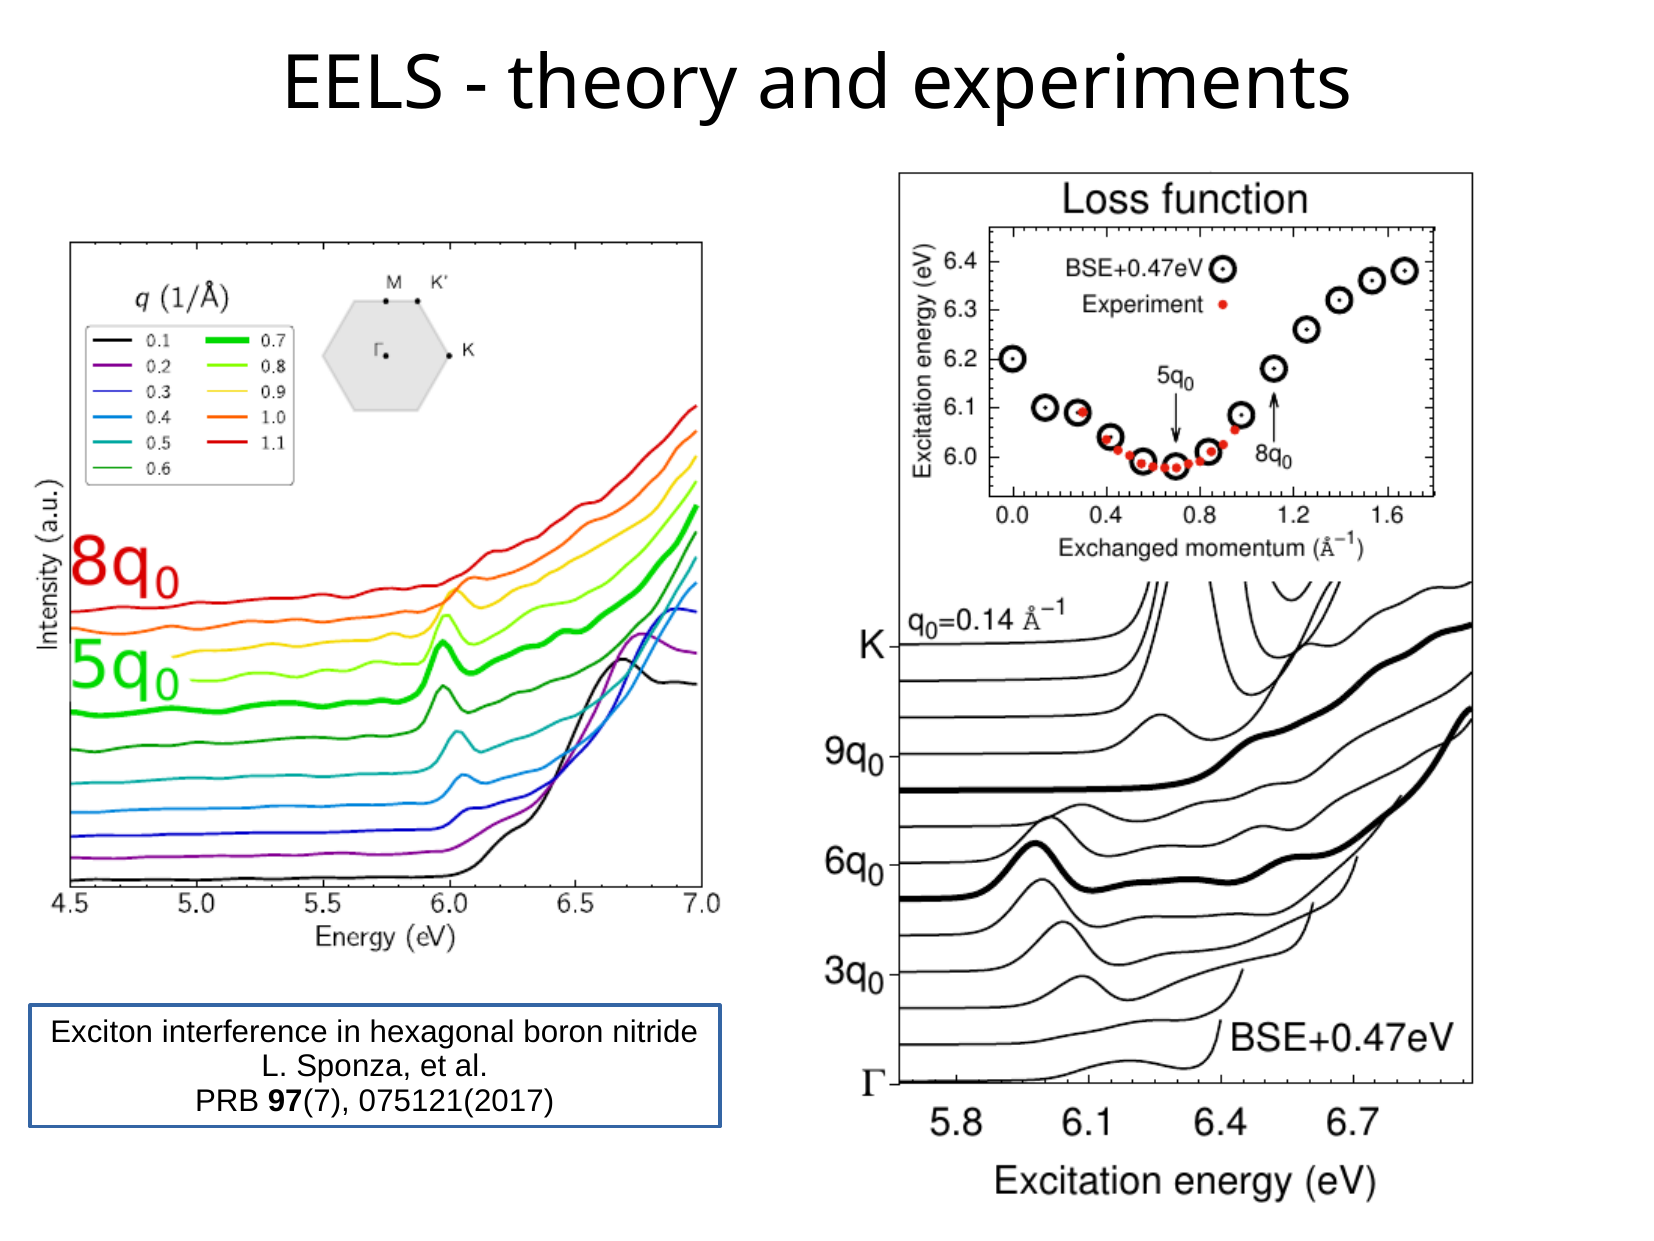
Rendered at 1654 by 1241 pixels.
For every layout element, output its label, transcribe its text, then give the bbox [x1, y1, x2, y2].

picture [15, 209, 753, 960]
text_box Exciton interference in hexagonal boron nitride L. Sponza, et al. PRB 97(7), 075121(2017) [30, 1005, 721, 1127]
title EELS - theory and experiments [82, 12, 1571, 147]
picture [810, 153, 1508, 1231]
